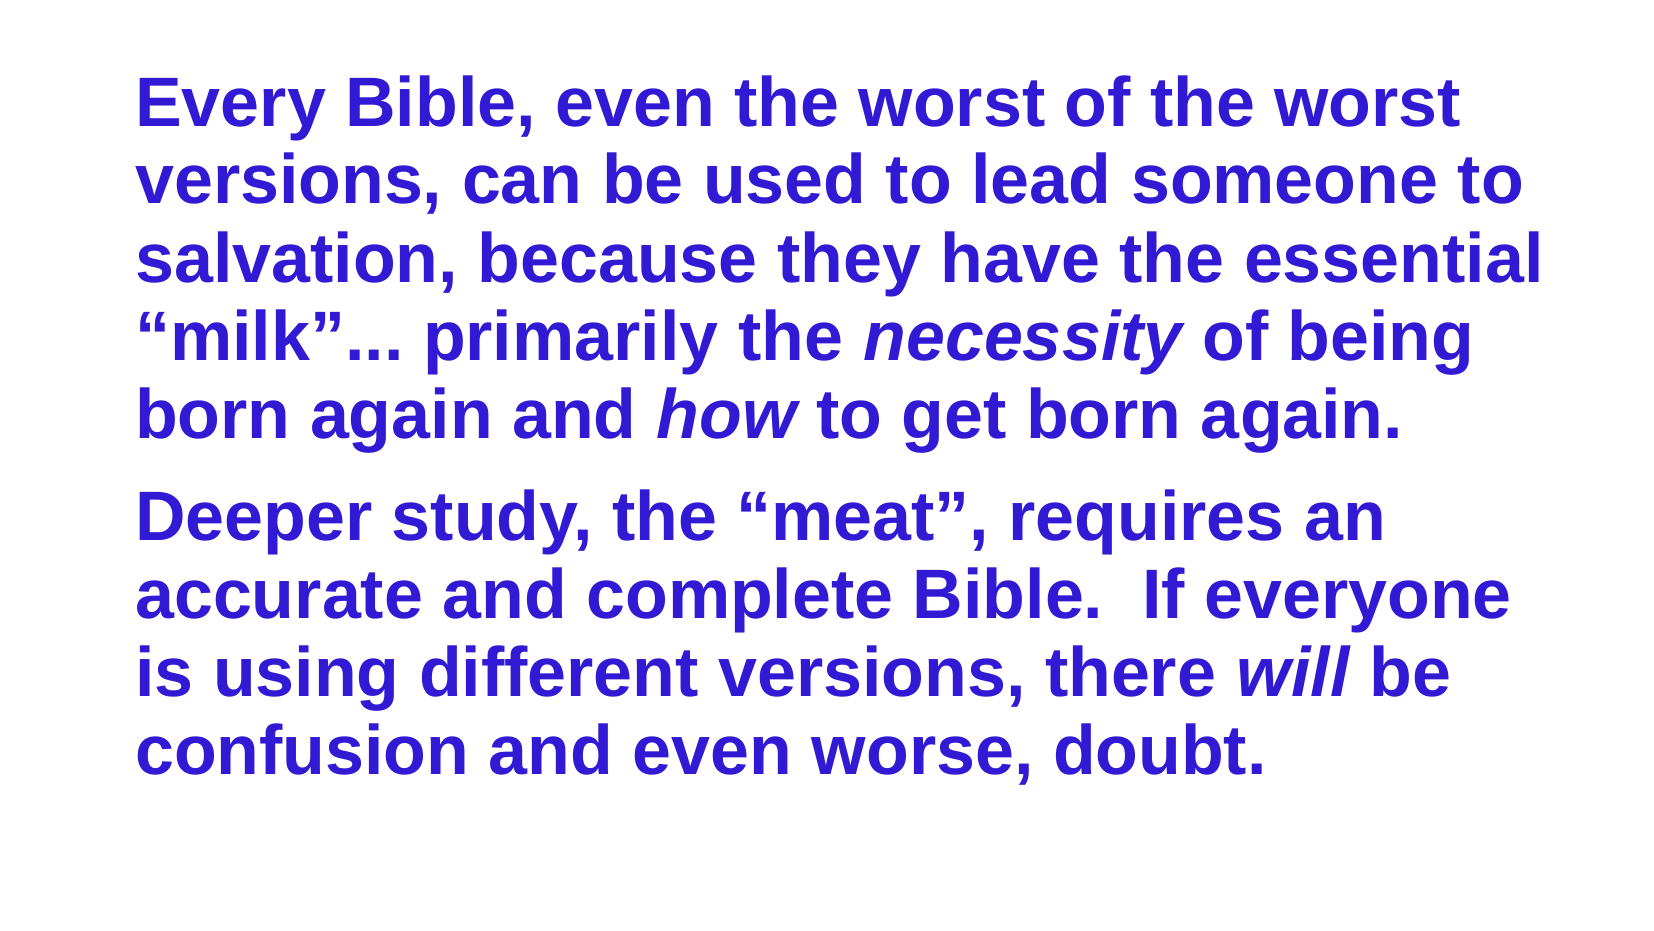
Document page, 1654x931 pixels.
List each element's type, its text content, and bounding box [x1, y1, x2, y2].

list Every Bible, even the worst of the worst versions, can be used to lead someone to salvation, because they have the essential “milk”... primarily the necessity of being born again and how to get born again. Deeper study, the “meat”, requires an accurate and complete Bible. If everyone is using different versions, there will be confusion and even worse, doubt. [75, 62, 1564, 882]
